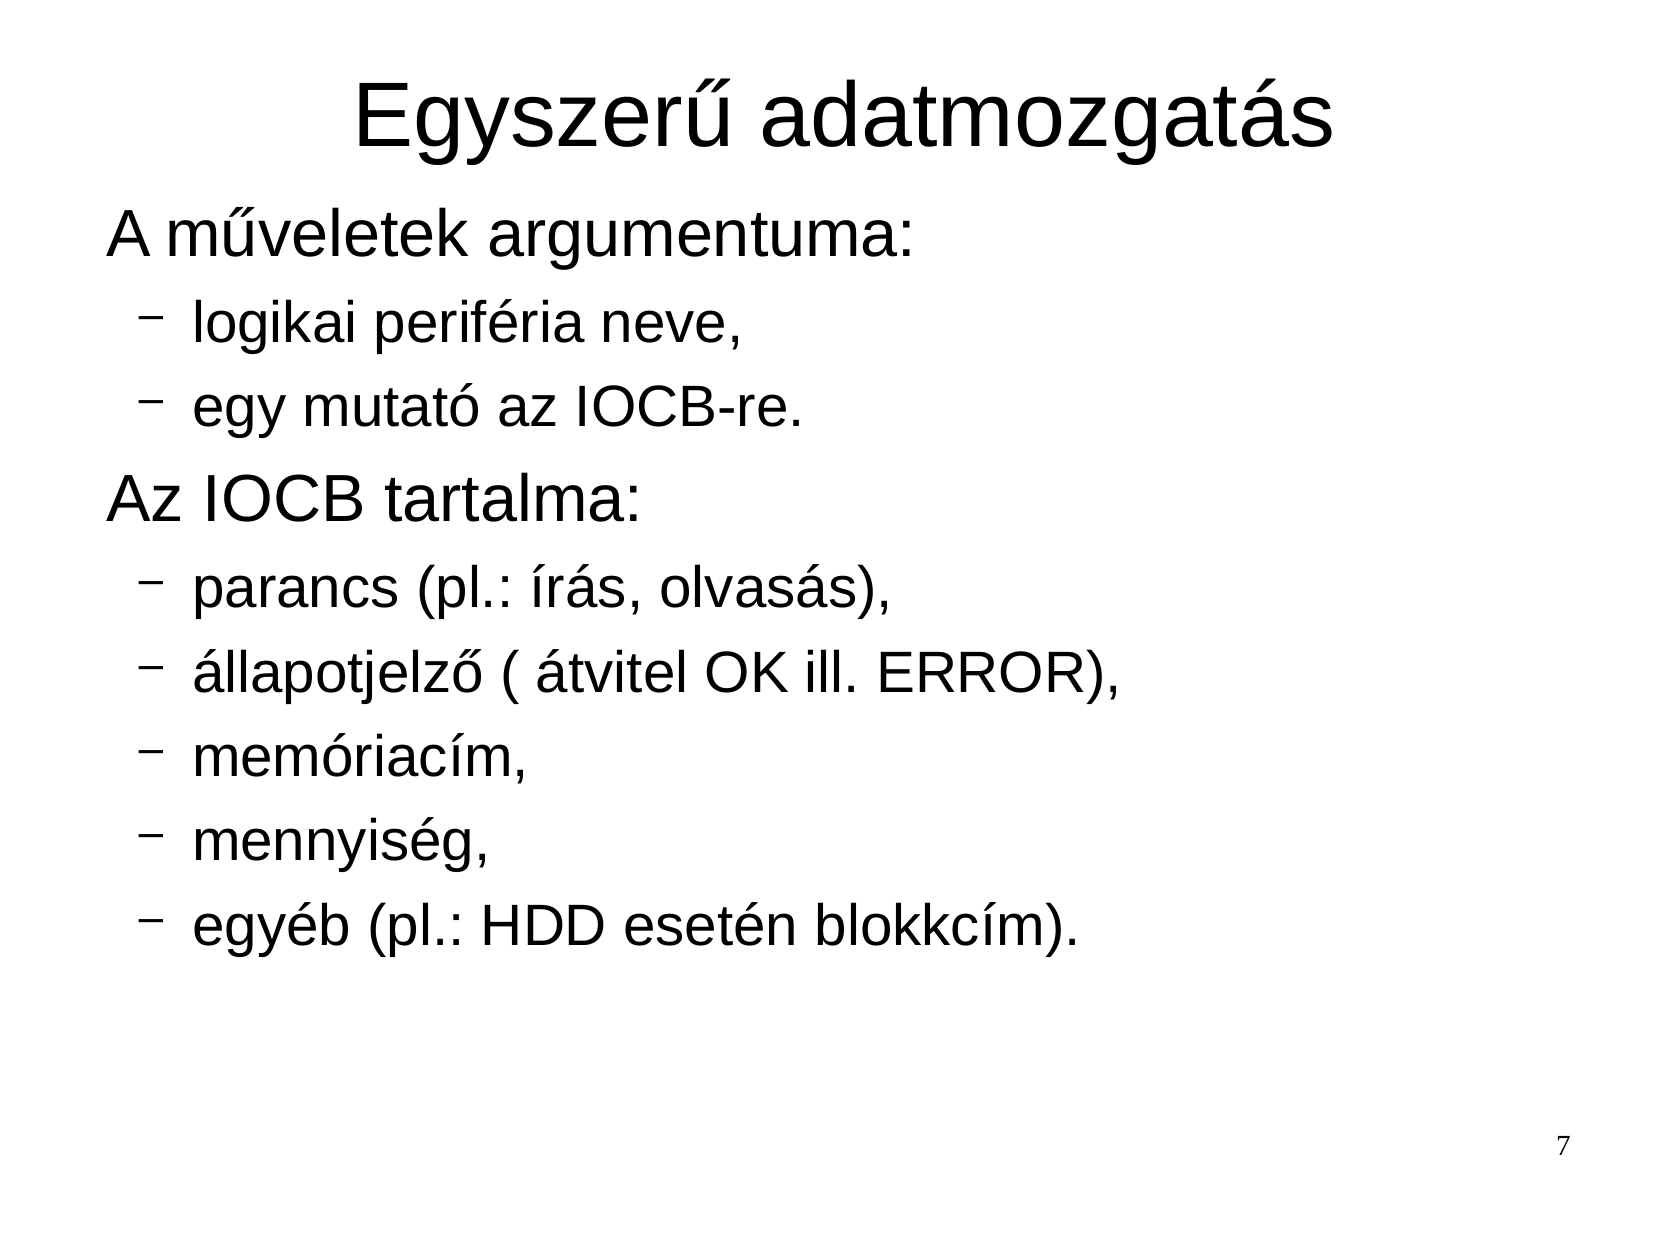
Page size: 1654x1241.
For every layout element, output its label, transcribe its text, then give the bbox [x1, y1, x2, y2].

title Egyszerű adatmozgatás [124, 6, 1530, 181]
list A műveletek argumentuma: logikai periféria neve, egy mutató az IOCB-re. Az IOCB tartalma: parancs (pl.: írás, olvasás), állapotjelző ( átvitel OK ill. ERROR), memóriacím, mennyiség, egyéb (pl.: HDD esetén blokkcím). [35, 181, 1586, 1163]
